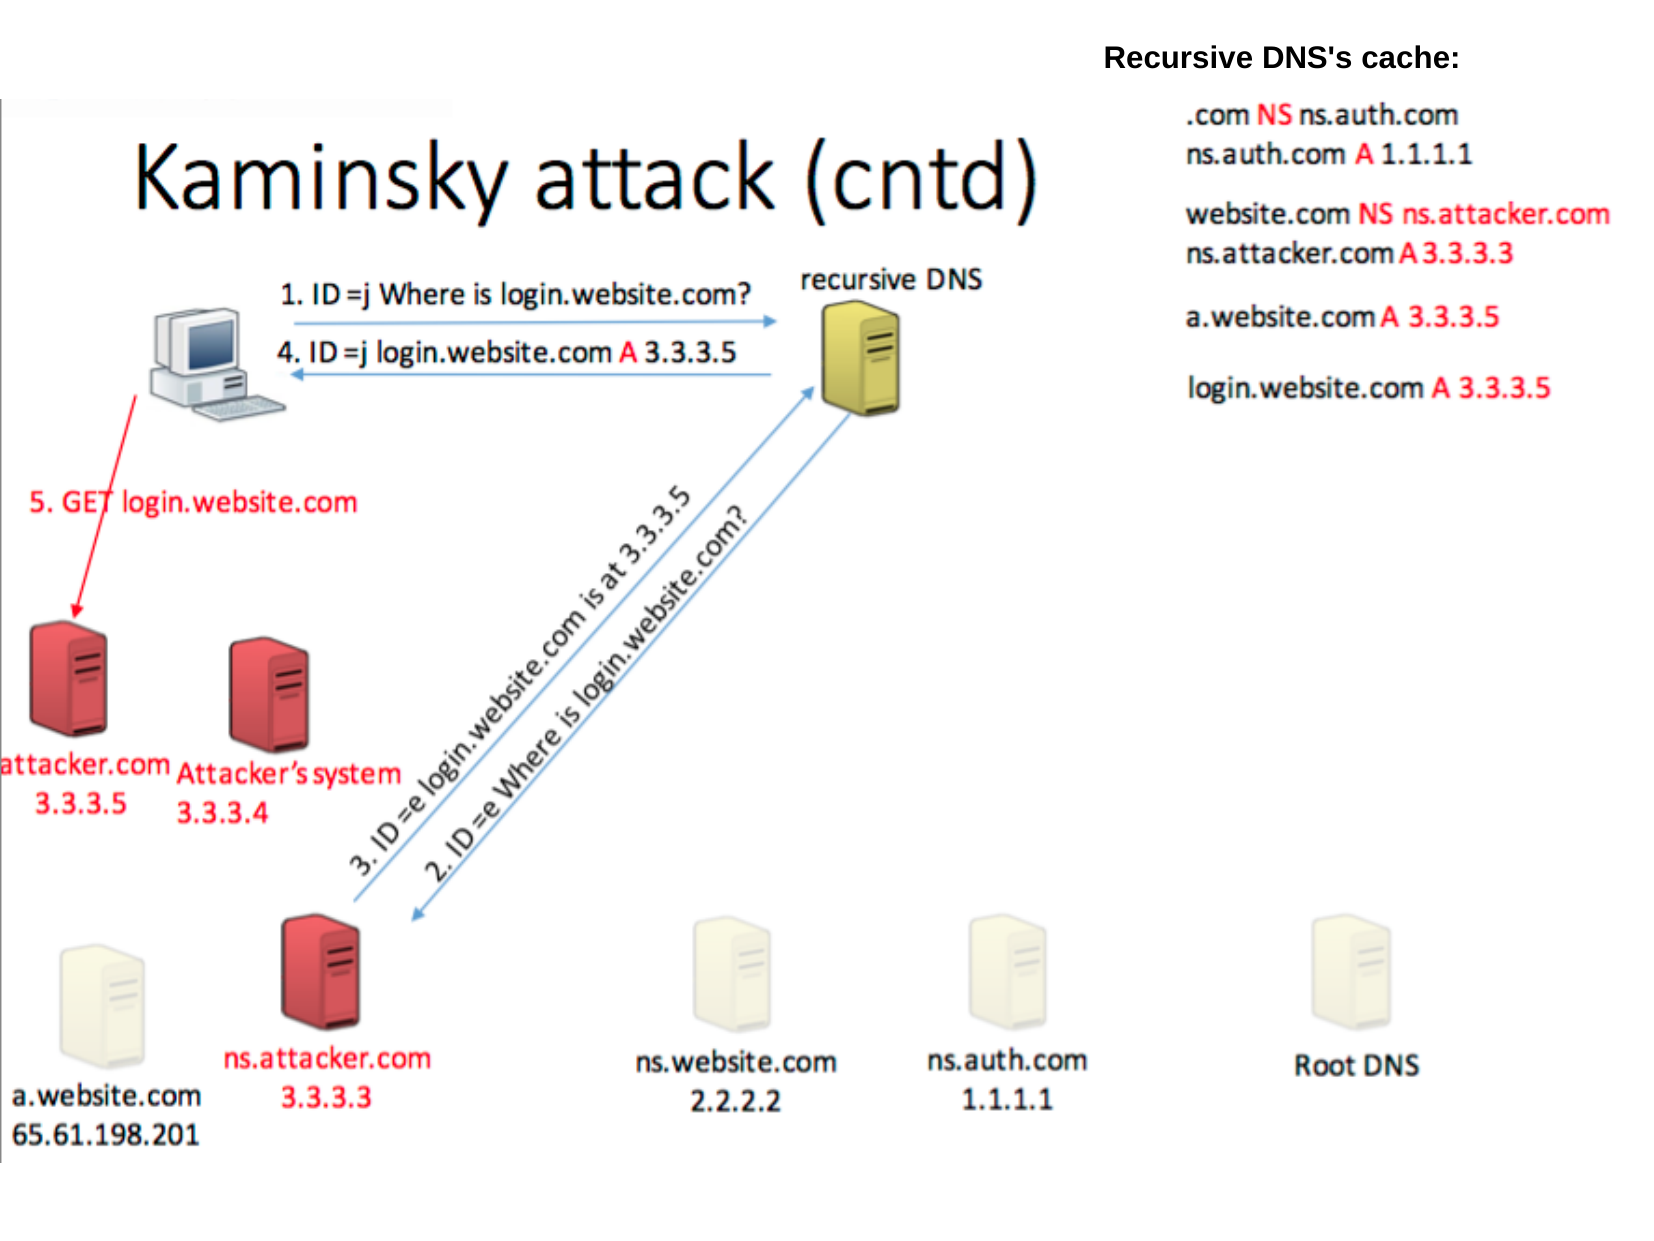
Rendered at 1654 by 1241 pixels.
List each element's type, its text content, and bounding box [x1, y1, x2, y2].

text_box Recursive DNS's cache: [1088, 33, 1562, 118]
picture [0, 99, 1654, 1163]
